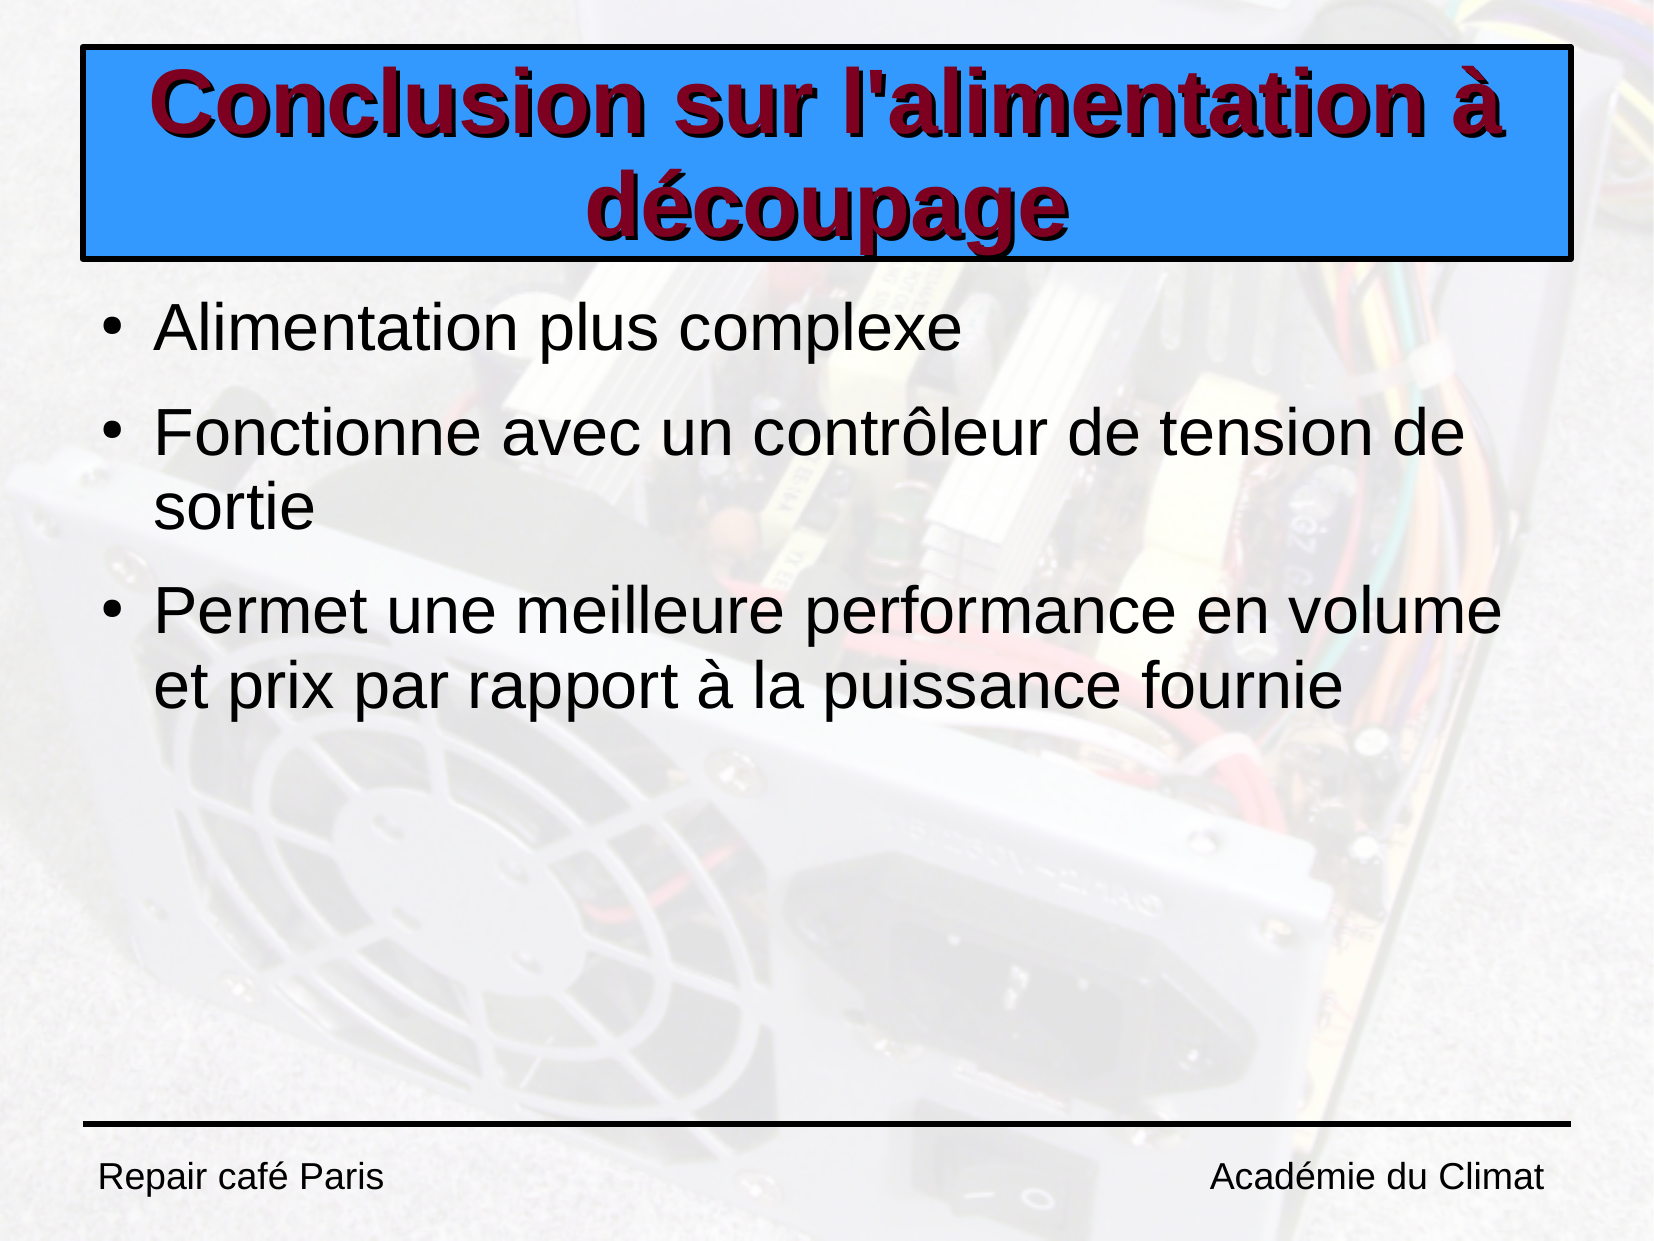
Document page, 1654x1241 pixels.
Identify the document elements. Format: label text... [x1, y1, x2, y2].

text_box Repair café Paris Académie du Climat [82, 1147, 1571, 1205]
list Alimentation plus complexe Fonctionne avec un contrôleur de tension de sortie Permet une meilleure performance en volume et prix par rapport à la puissance fournie [82, 290, 1571, 1109]
title Conclusion sur l'alimentation à découpage [82, 47, 1571, 259]
picture [0, 0, 1654, 1241]
